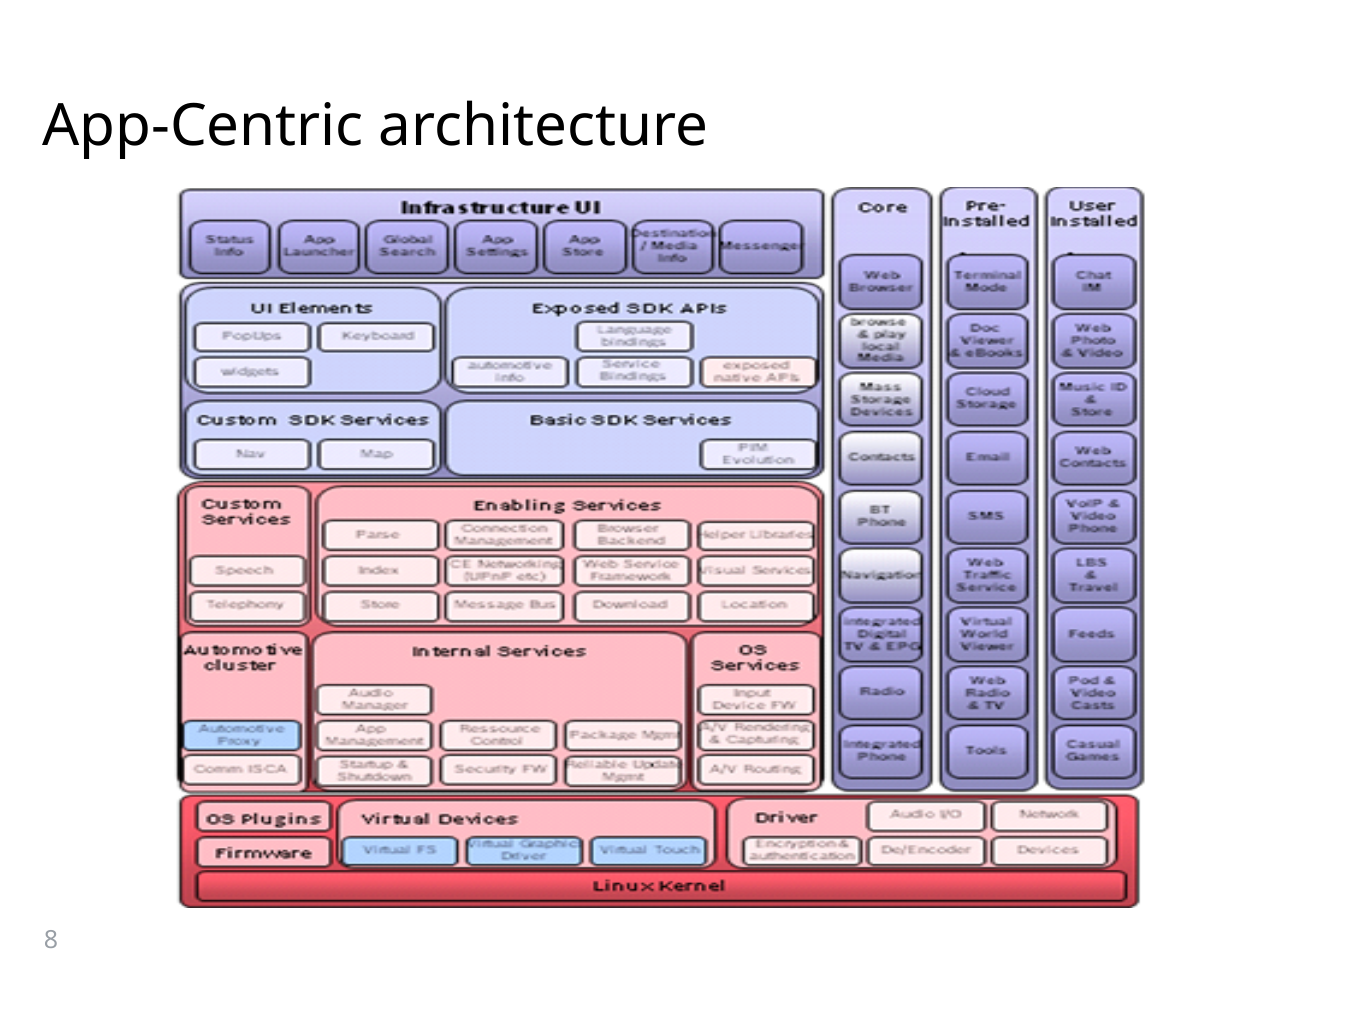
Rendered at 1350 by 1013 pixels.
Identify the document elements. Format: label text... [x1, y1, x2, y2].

text_box 8 [43, 923, 91, 991]
text_box App-Centric architecture [42, 42, 1055, 170]
picture [173, 187, 1157, 908]
